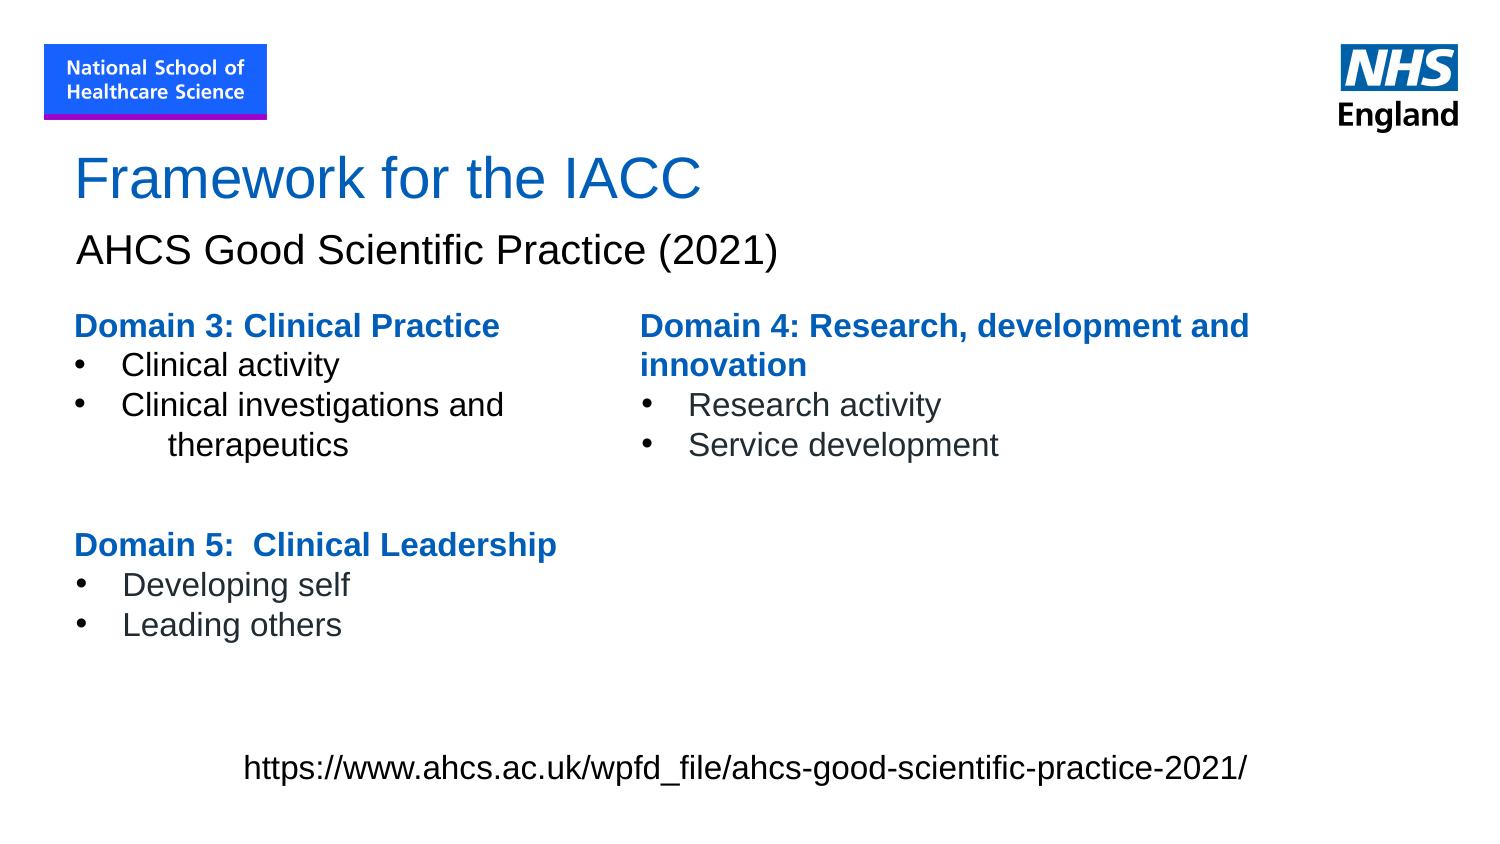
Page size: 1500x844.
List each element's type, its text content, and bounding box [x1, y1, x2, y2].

text_box Domain 5: Clinical Leadership Developing self Leading others [59, 515, 732, 653]
text_box https://www.ahcs.ac.uk/wpfd_file/ahcs-good-scientific-practice-2021/ [139, 738, 1361, 795]
text_box Domain 4: Research, development and innovation Research activity Service development [624, 296, 1336, 473]
title Framework for the IACC [59, 140, 1353, 220]
text_box Domain 3: Clinical Practice Clinical activity Clinical investigations and therapeutics [59, 296, 587, 507]
text_box AHCS Good Scientific Practice (2021) [61, 214, 1204, 281]
